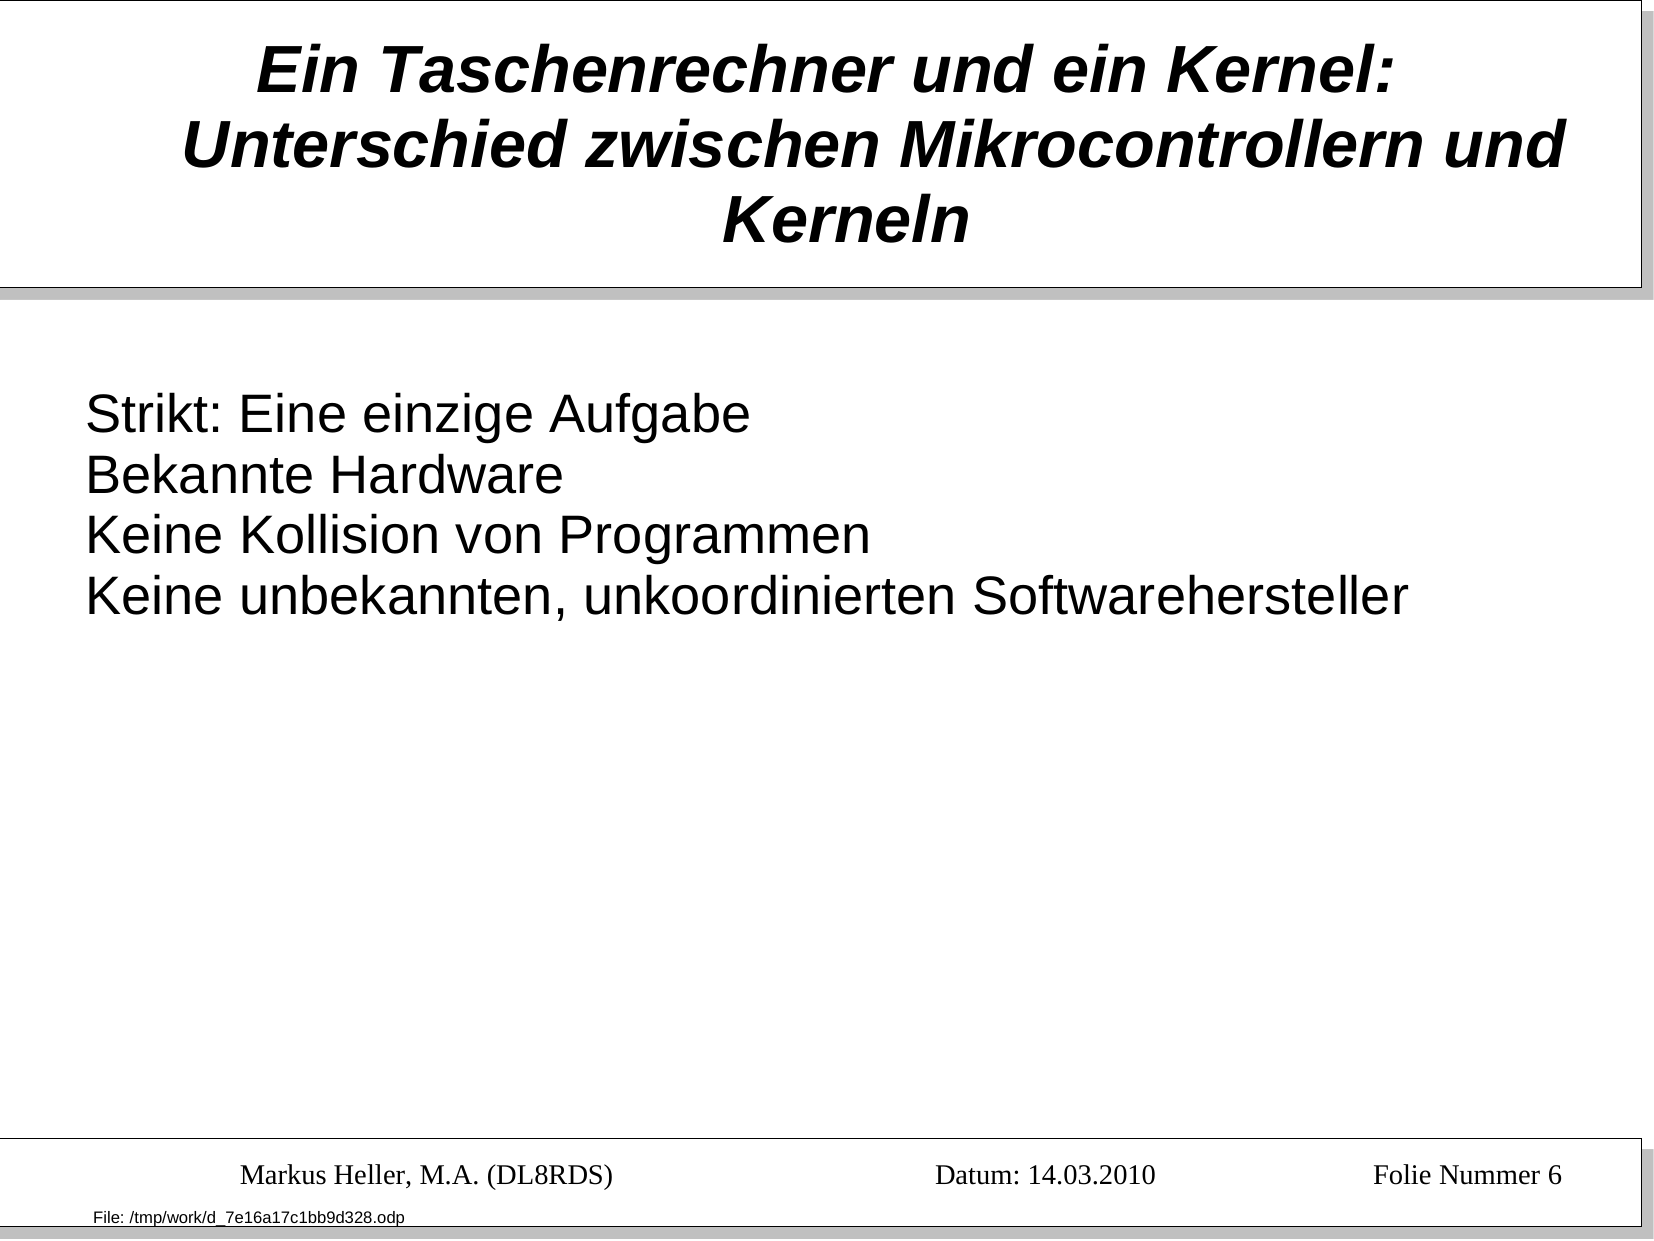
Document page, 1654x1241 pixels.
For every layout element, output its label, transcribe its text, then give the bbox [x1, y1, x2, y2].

list Strikt: Eine einzige Aufgabe Bekannte Hardware Keine Kollision von Programmen Keine unbekannten, unkoordinierten Softwarehersteller [73, 383, 1654, 1055]
title Ein Taschenrechner und ein Kernel: Unterschied zwischen Mikrocontrollern und Kerneln [0, 0, 1654, 289]
